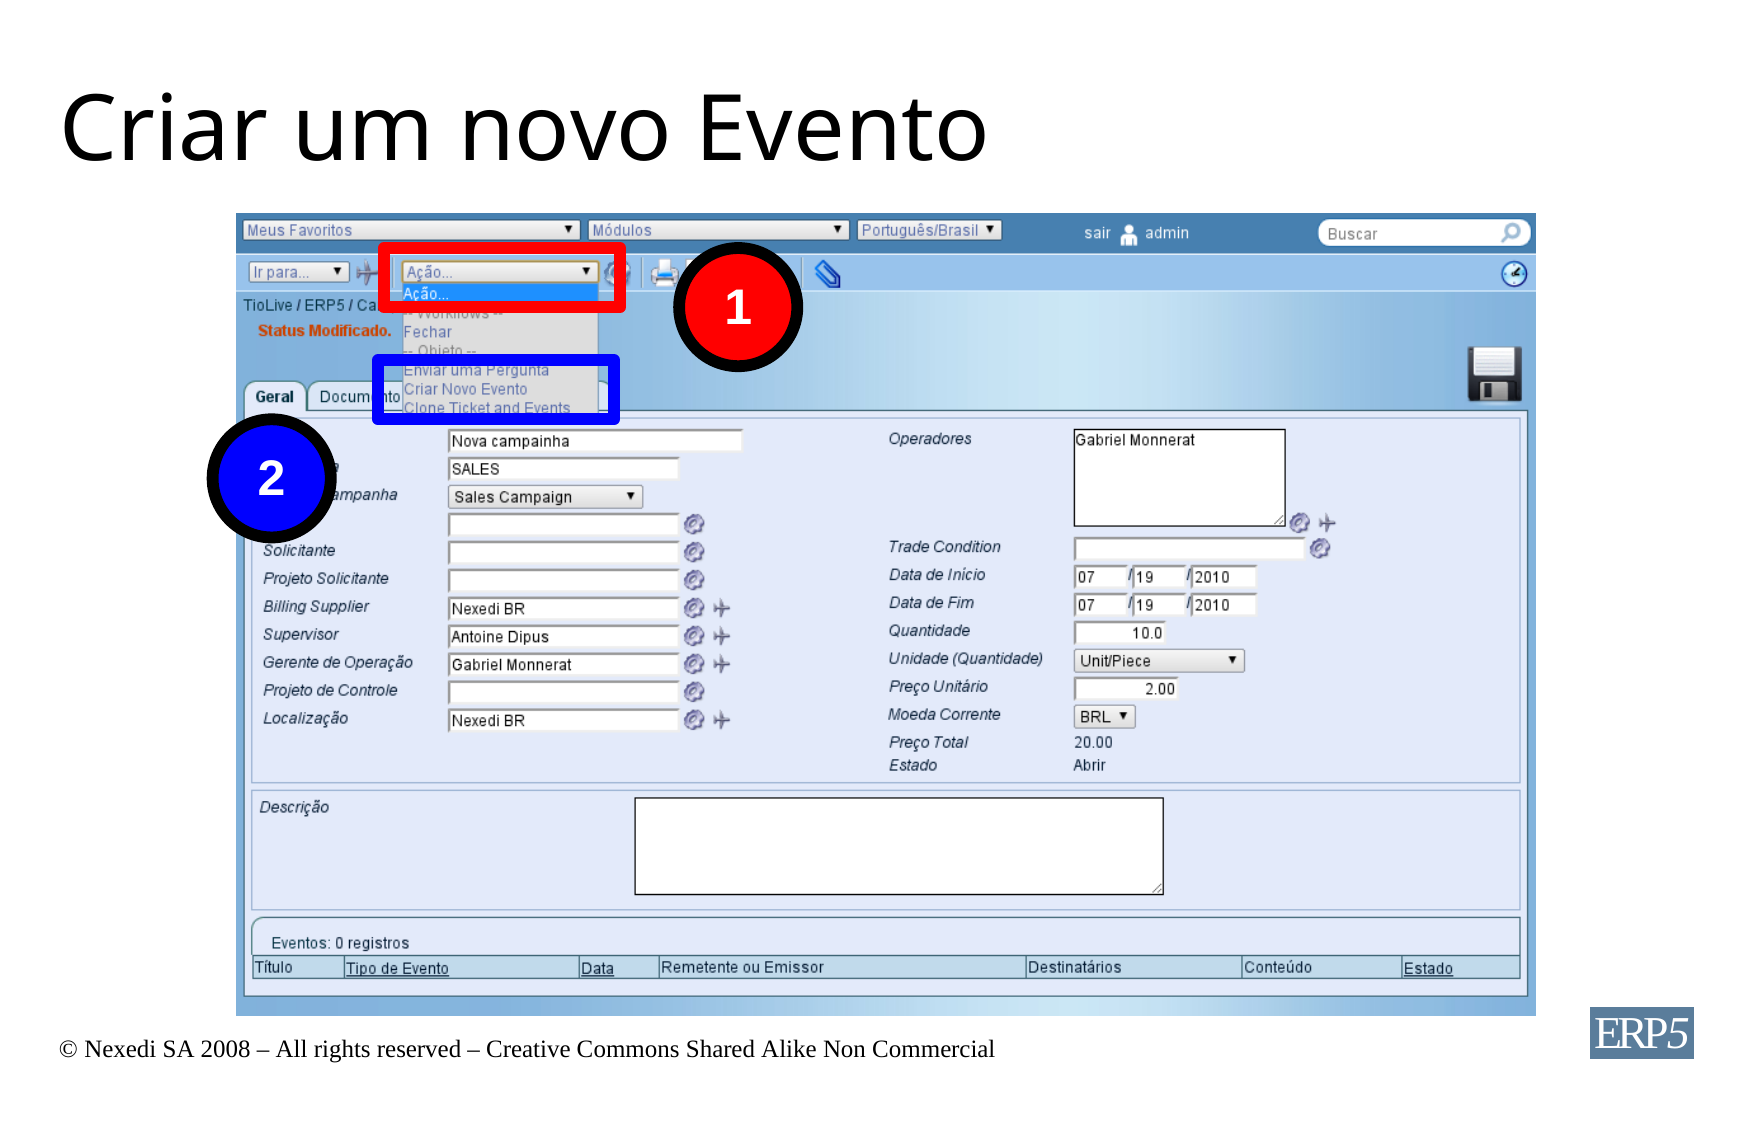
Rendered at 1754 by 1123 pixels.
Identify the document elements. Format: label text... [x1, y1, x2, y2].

text_box 1 [679, 248, 798, 367]
title Criar um novo Evento [59, 63, 1695, 187]
text_box 2 [212, 419, 331, 538]
picture [236, 213, 1536, 1016]
